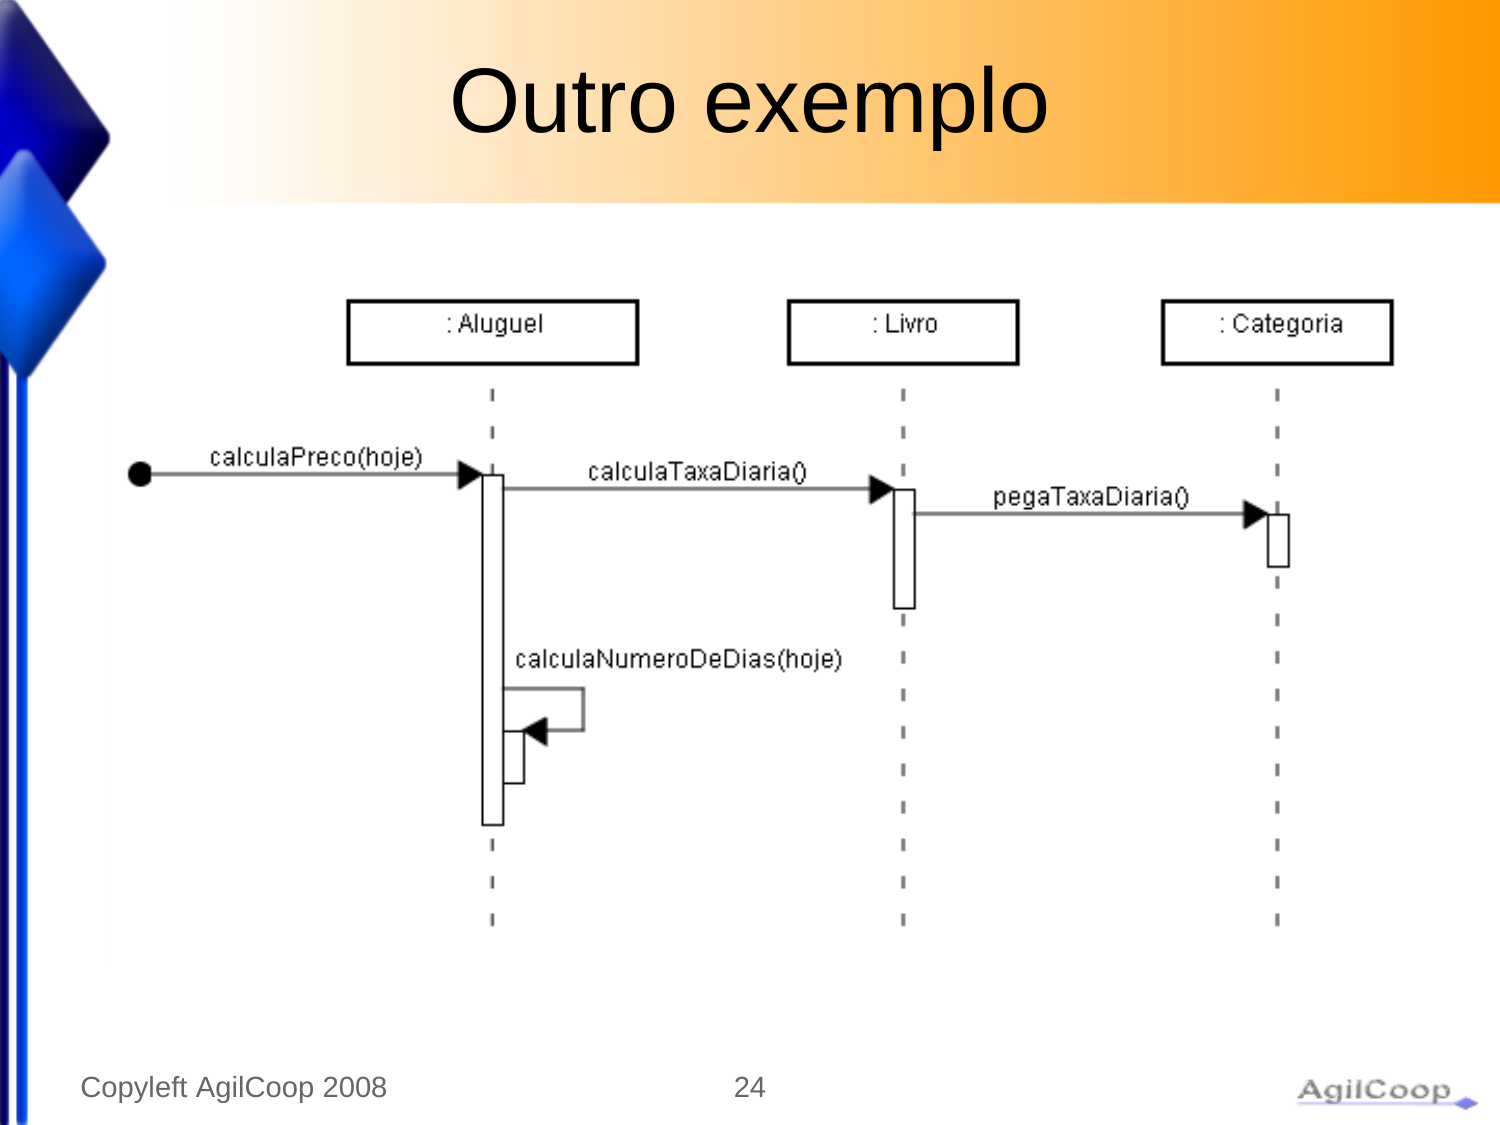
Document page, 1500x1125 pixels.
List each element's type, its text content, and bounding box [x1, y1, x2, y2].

picture [0, 0, 1500, 1125]
title Outro exemplo [75, 14, 1425, 188]
